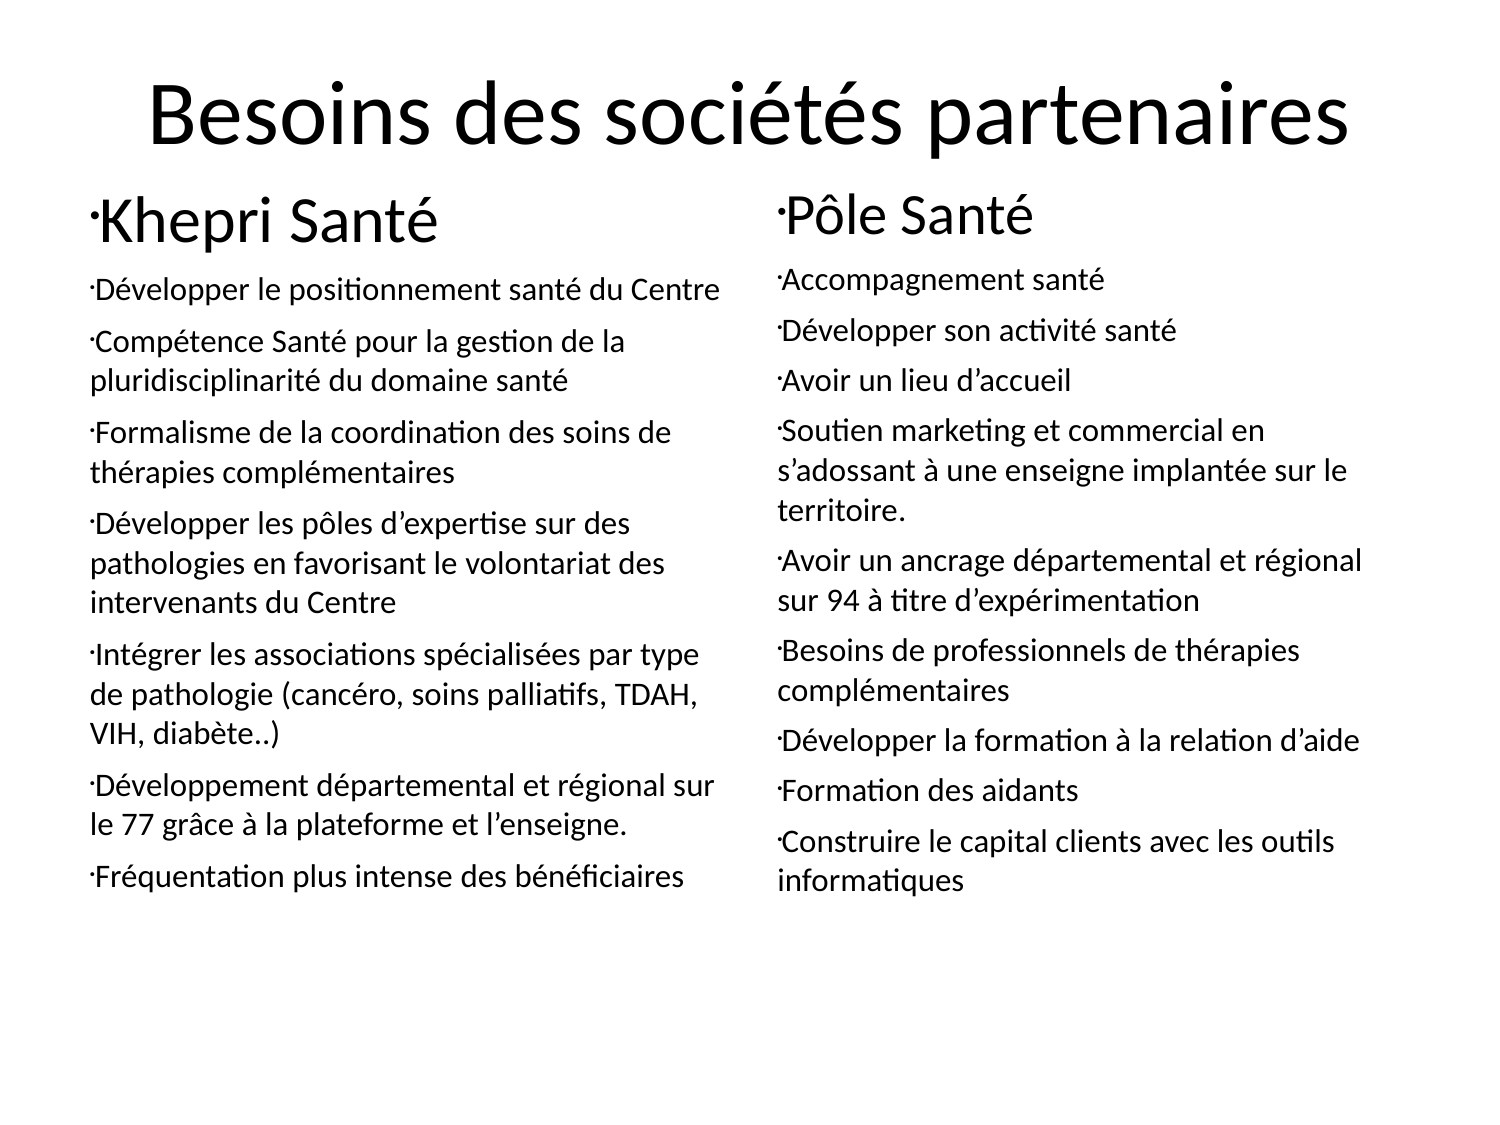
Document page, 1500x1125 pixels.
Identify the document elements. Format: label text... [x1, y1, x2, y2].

list Khepri Santé Développer le positionnement santé du Centre Compétence Santé pour la gestion de la pluridisciplinarité du domaine santé Formalisme de la coordination des soins de thérapies complémentaires Développer les pôles d’expertise sur des pathologies en favorisant le volontariat des intervenants du Centre Intégrer les associations spécialisées par type de pathologie (cancéro, soins palliatifs, TDAH, VIH, diabète..) Développement départemental et régional sur le 77 grâce à la plateforme et l’enseigne. Fréquentation plus intense des bénéficiaires [75, 168, 738, 912]
list Pôle Santé Accompagnement santé Développer son activité santé Avoir un lieu d’accueil Soutien marketing et commercial en s’adossant à une enseigne implantée sur le territoire. Avoir un ancrage départemental et régional sur 94 à titre d’expérimentation Besoins de professionnels de thérapies complémentaires Développer la formation à la relation d’aide Formation des aidants Construire le capital clients avec les outils informatiques [762, 168, 1425, 912]
title Besoins des sociétés partenaires [75, 45, 1425, 233]
